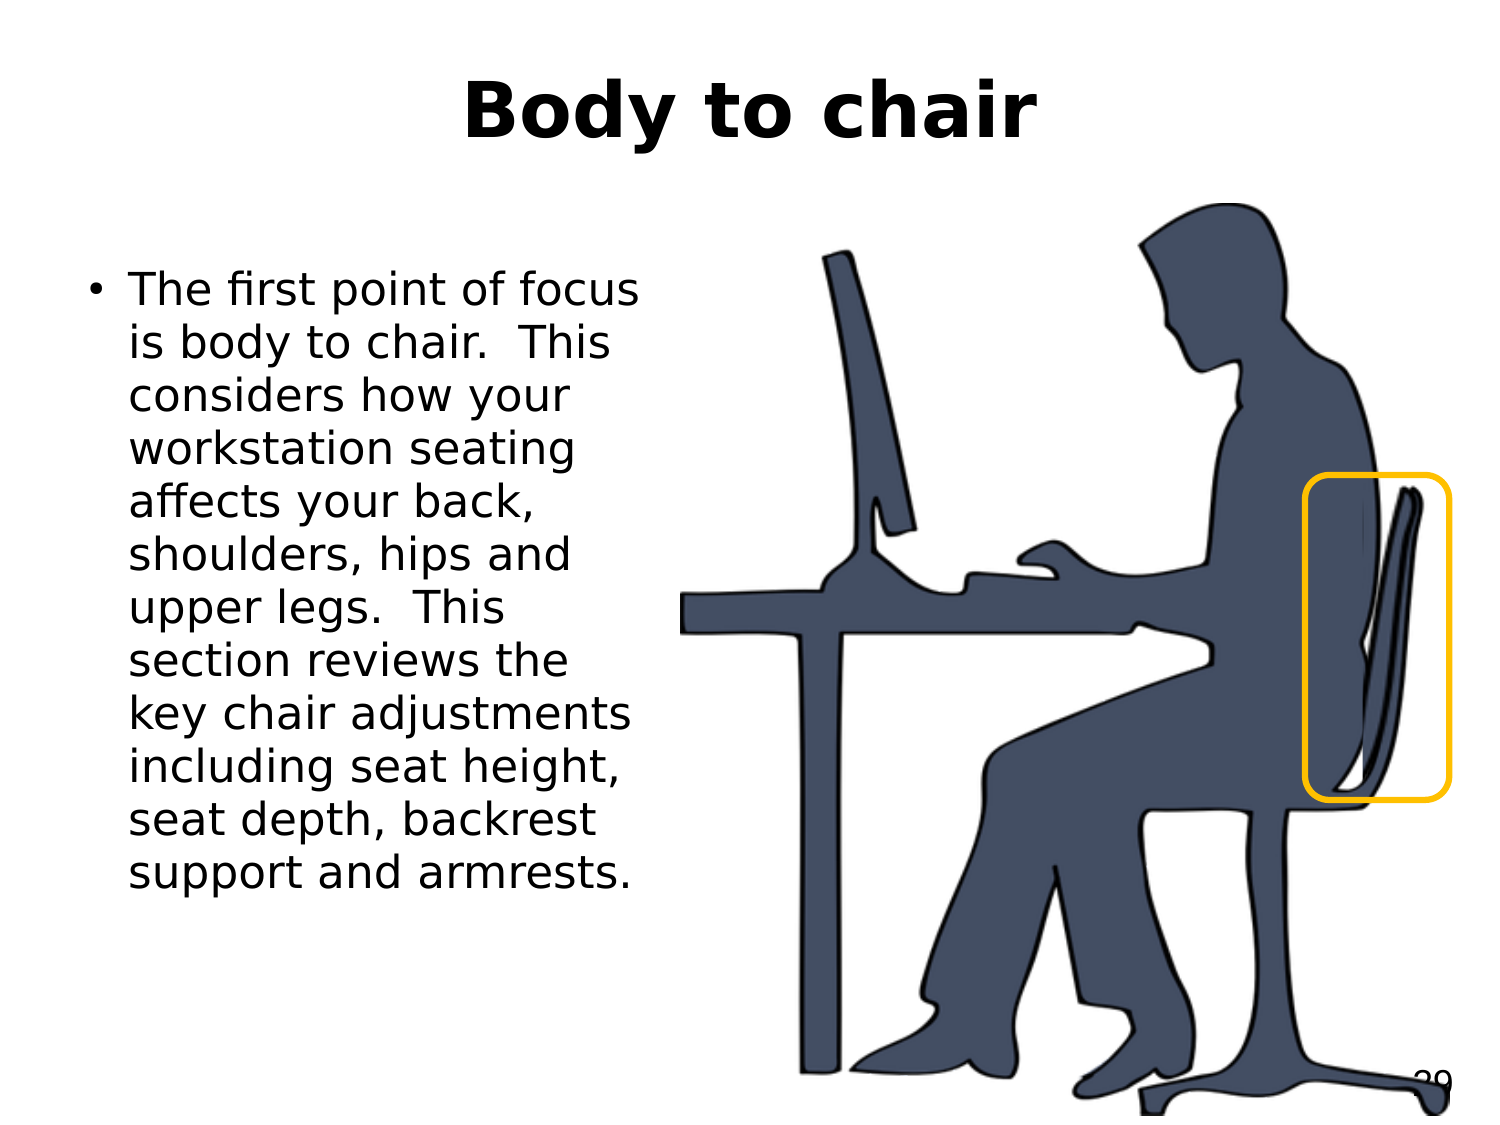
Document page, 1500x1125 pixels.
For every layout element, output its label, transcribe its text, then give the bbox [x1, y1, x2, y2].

picture [1309, 479, 1446, 796]
picture [680, 203, 1450, 1116]
title Body to chair [75, 44, 1425, 177]
list The first point of focus is body to chair. This considers how your workstation seating affects your back, shoulders, hips and upper legs. This section reviews the key chair adjustments including seat height, seat depth, backrest support and armrests. [75, 263, 650, 916]
